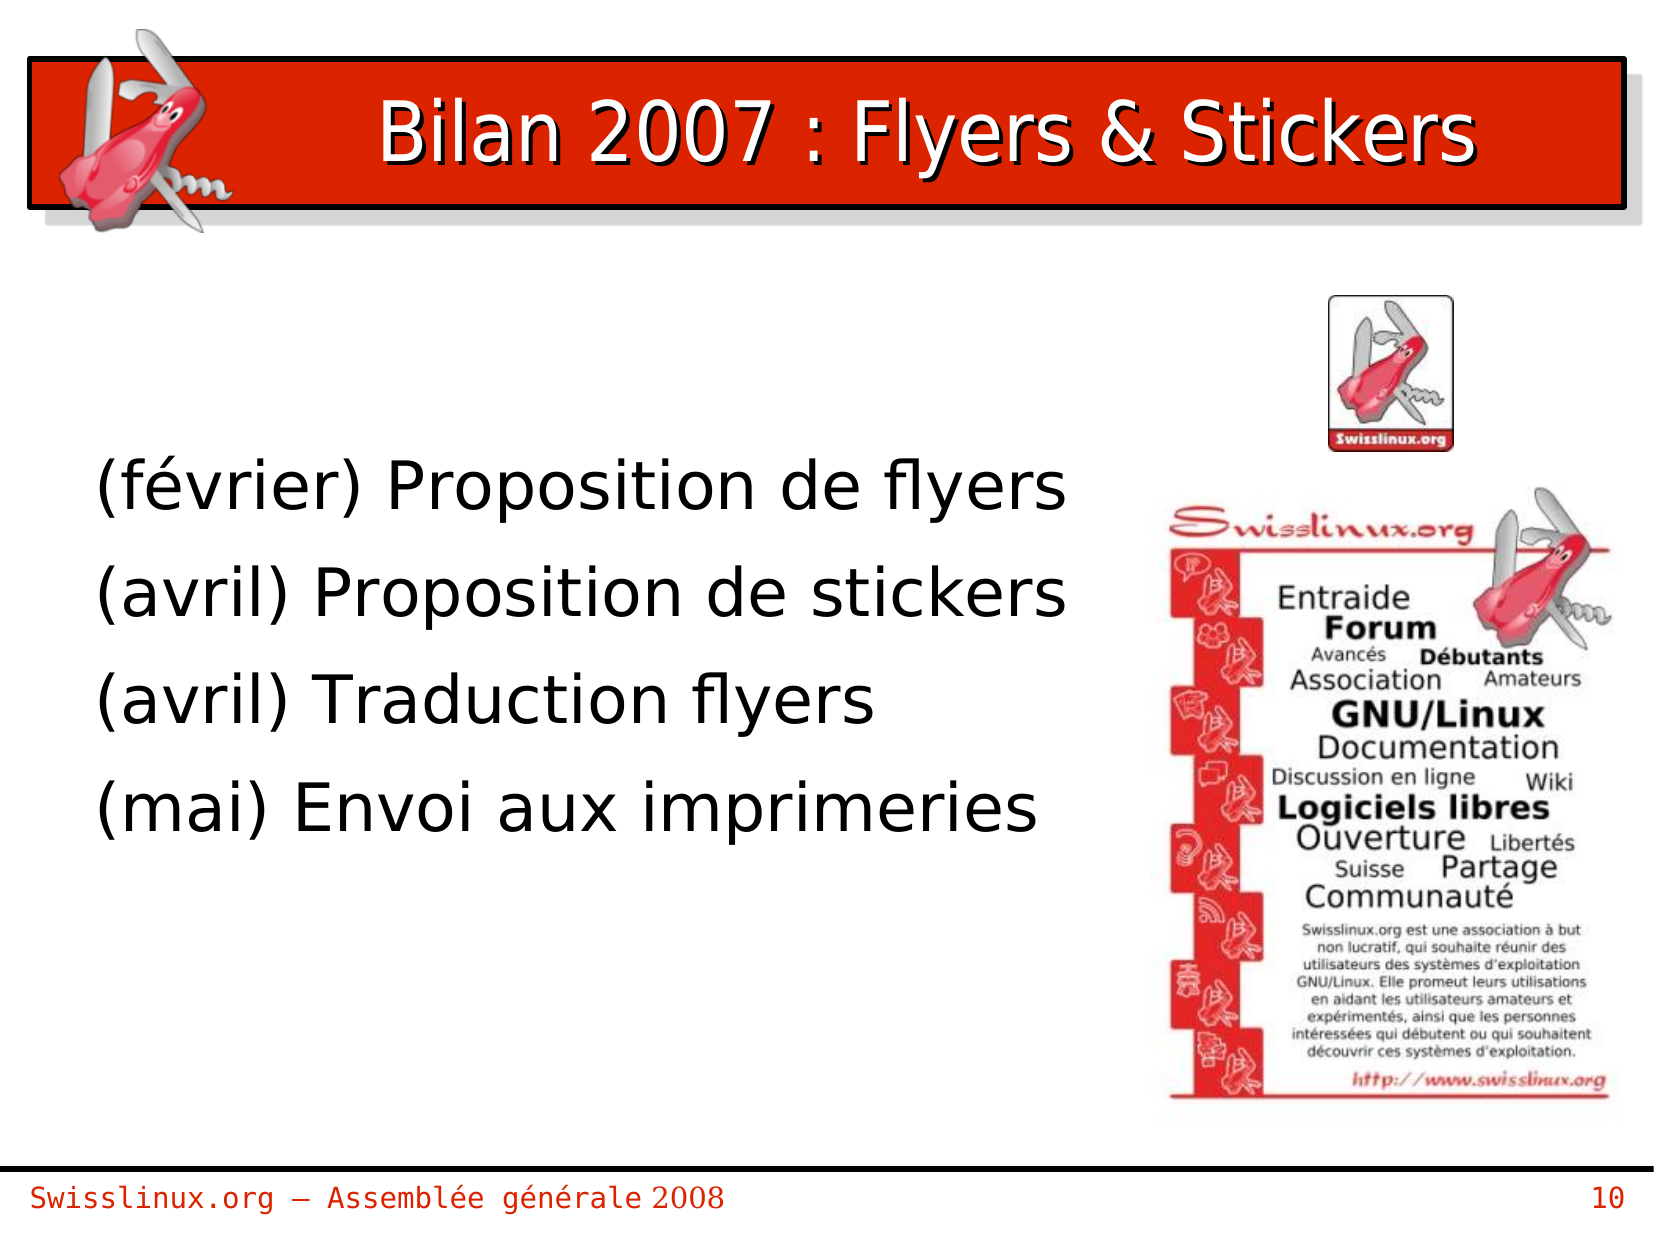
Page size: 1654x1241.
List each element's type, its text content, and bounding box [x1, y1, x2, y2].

title Bilan 2007 : Flyers & Stickers [259, 84, 1595, 182]
picture [1328, 295, 1454, 452]
picture [1151, 472, 1621, 1134]
picture [59, 29, 234, 233]
list (février) Proposition de flyers (avril) Proposition de stickers (avril) Traduction flyers (mai) Envoi aux imprimeries [76, 437, 1565, 857]
